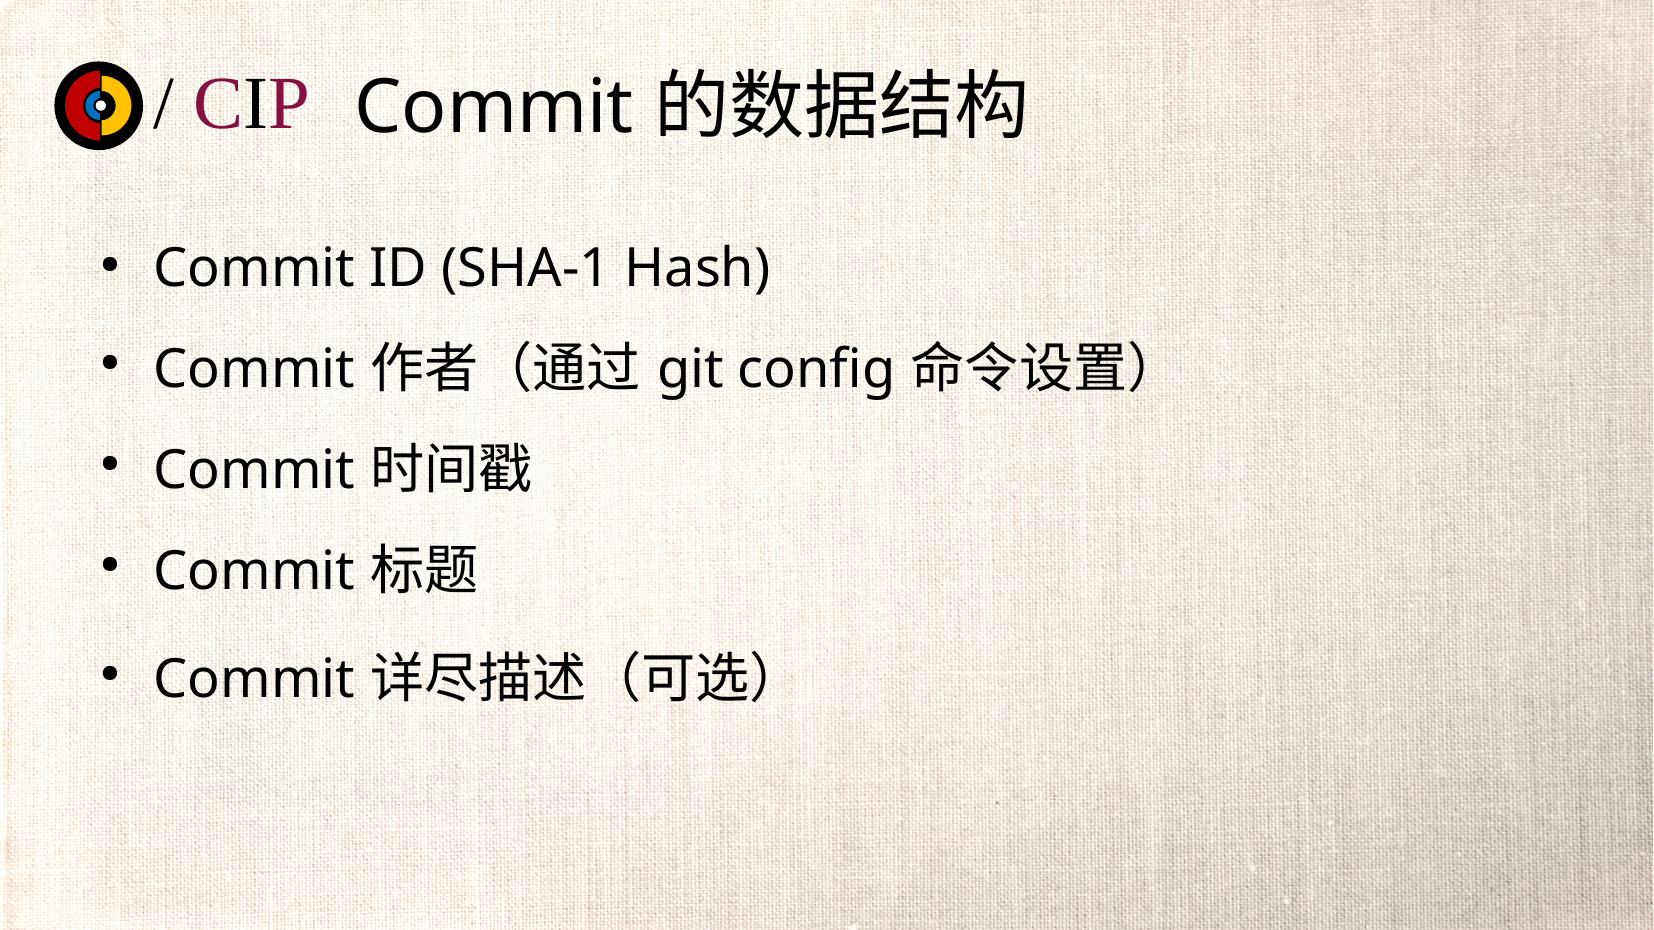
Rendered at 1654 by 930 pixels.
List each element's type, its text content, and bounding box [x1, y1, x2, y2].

picture [0, 0, 1654, 930]
list Commit ID (SHA-1 Hash) Commit作者（通过git config命令设置） Commit时间戳 Commit标题 Commit详尽描述（可选） [82, 228, 1571, 768]
title Commit的数据结构 [354, 21, 1541, 178]
